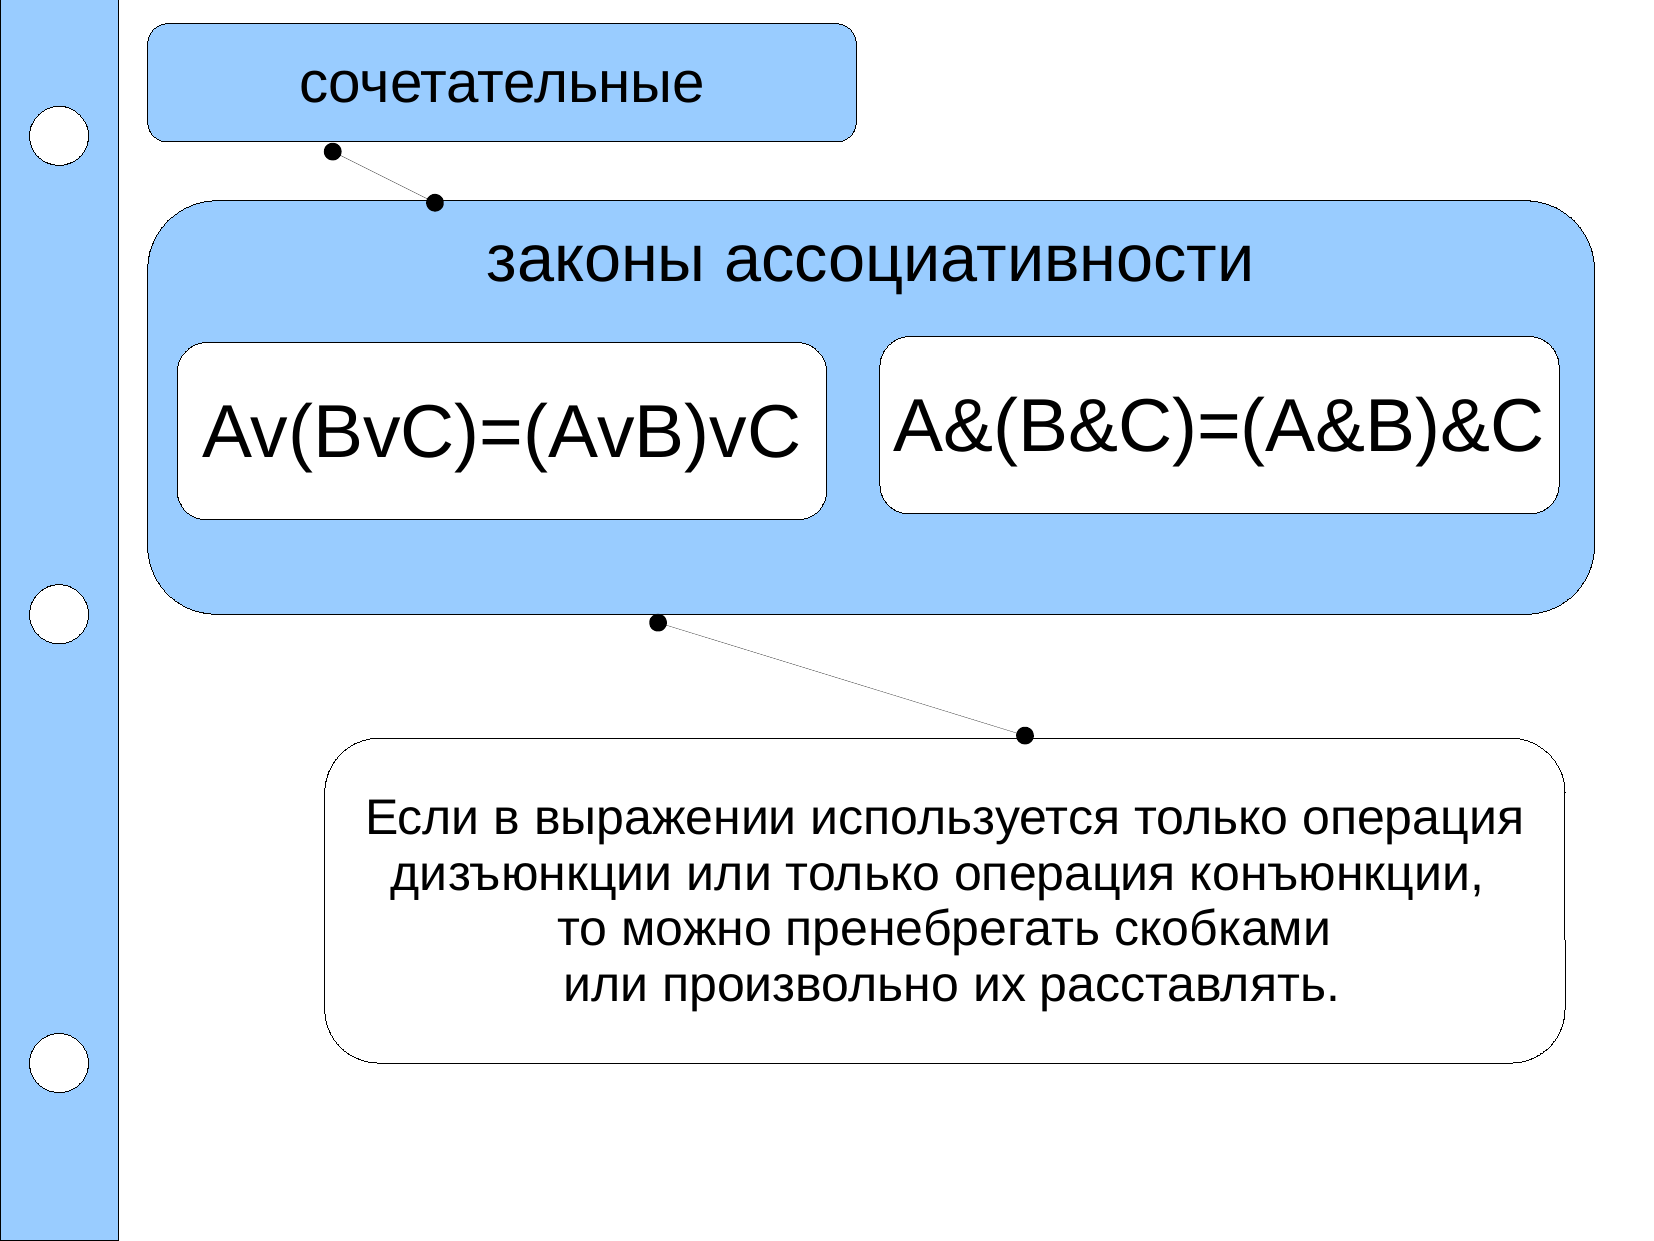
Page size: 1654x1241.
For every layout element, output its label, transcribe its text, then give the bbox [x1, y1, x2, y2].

text_box Если в выражении используется только операция дизъюнкции или только операция конъюнкции, то можно пренебрегать скобками или произвольно их расставлять. [324, 738, 1566, 1064]
text_box сочетательные [147, 23, 857, 142]
text_box [0, 0, 119, 1241]
text_box A&(B&C)=(A&B)&C [879, 336, 1560, 514]
text_box законы ассоциативности [147, 200, 1595, 615]
text_box Av(BvC)=(AvB)vC [177, 342, 827, 520]
